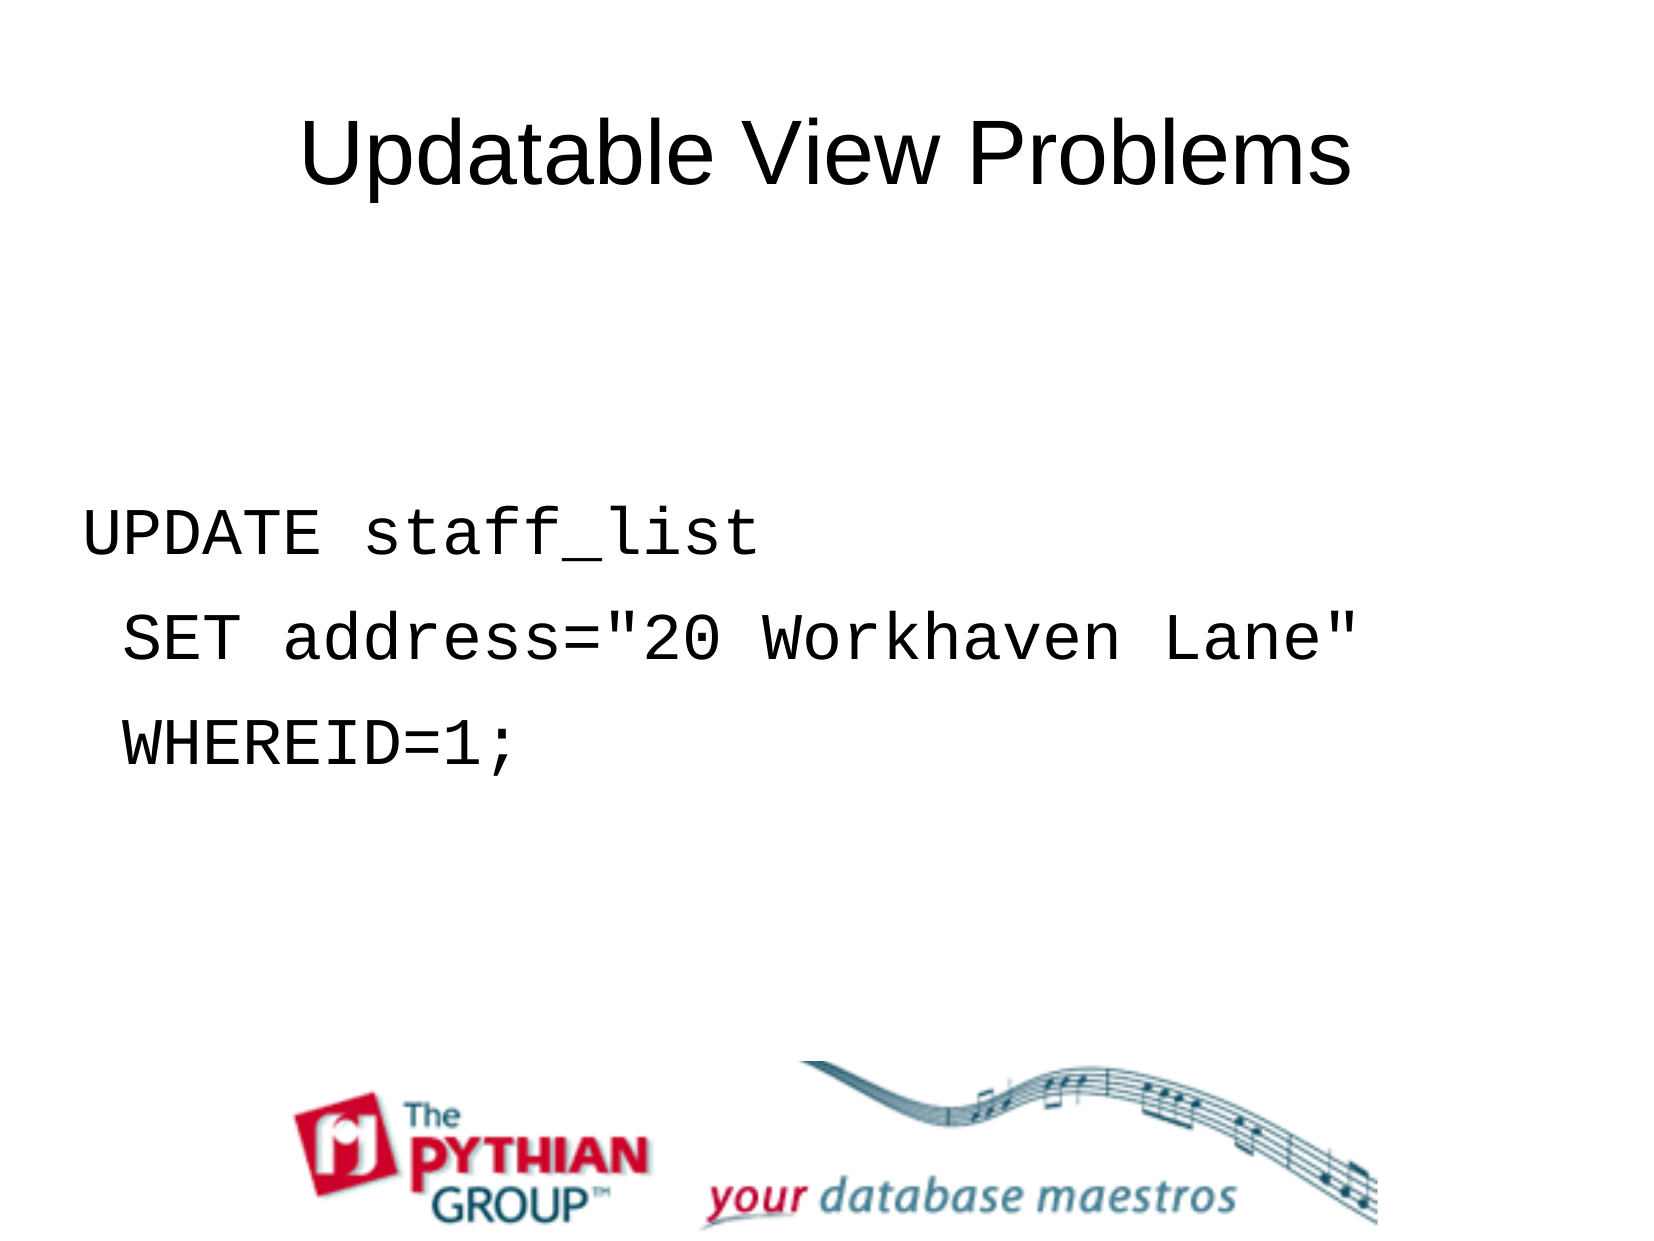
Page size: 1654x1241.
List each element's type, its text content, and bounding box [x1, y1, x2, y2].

title Updatable View Problems [82, 49, 1571, 257]
list UPDATE staff_list SET address="20 Workhaven Lane" WHEREID=1; [82, 290, 1571, 1094]
picture [266, 1094, 1378, 1241]
